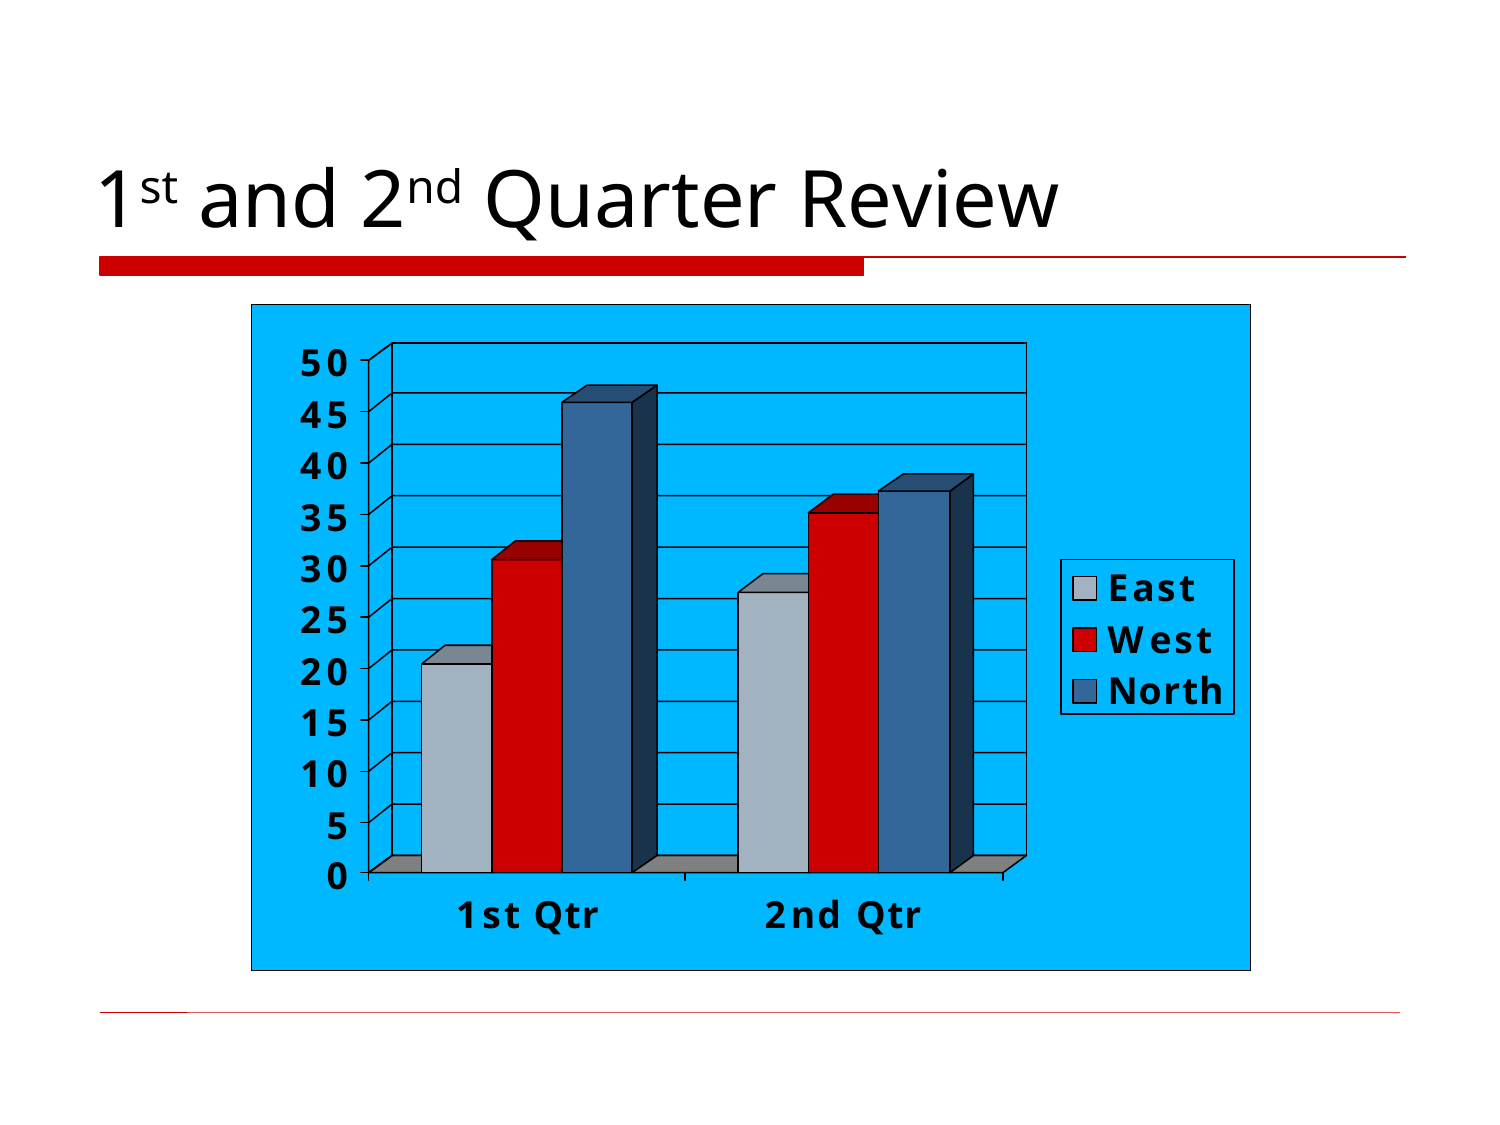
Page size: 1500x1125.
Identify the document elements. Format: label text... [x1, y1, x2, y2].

title 1st and 2nd Quarter Review [94, 50, 1407, 250]
chart [251, 304, 1251, 971]
